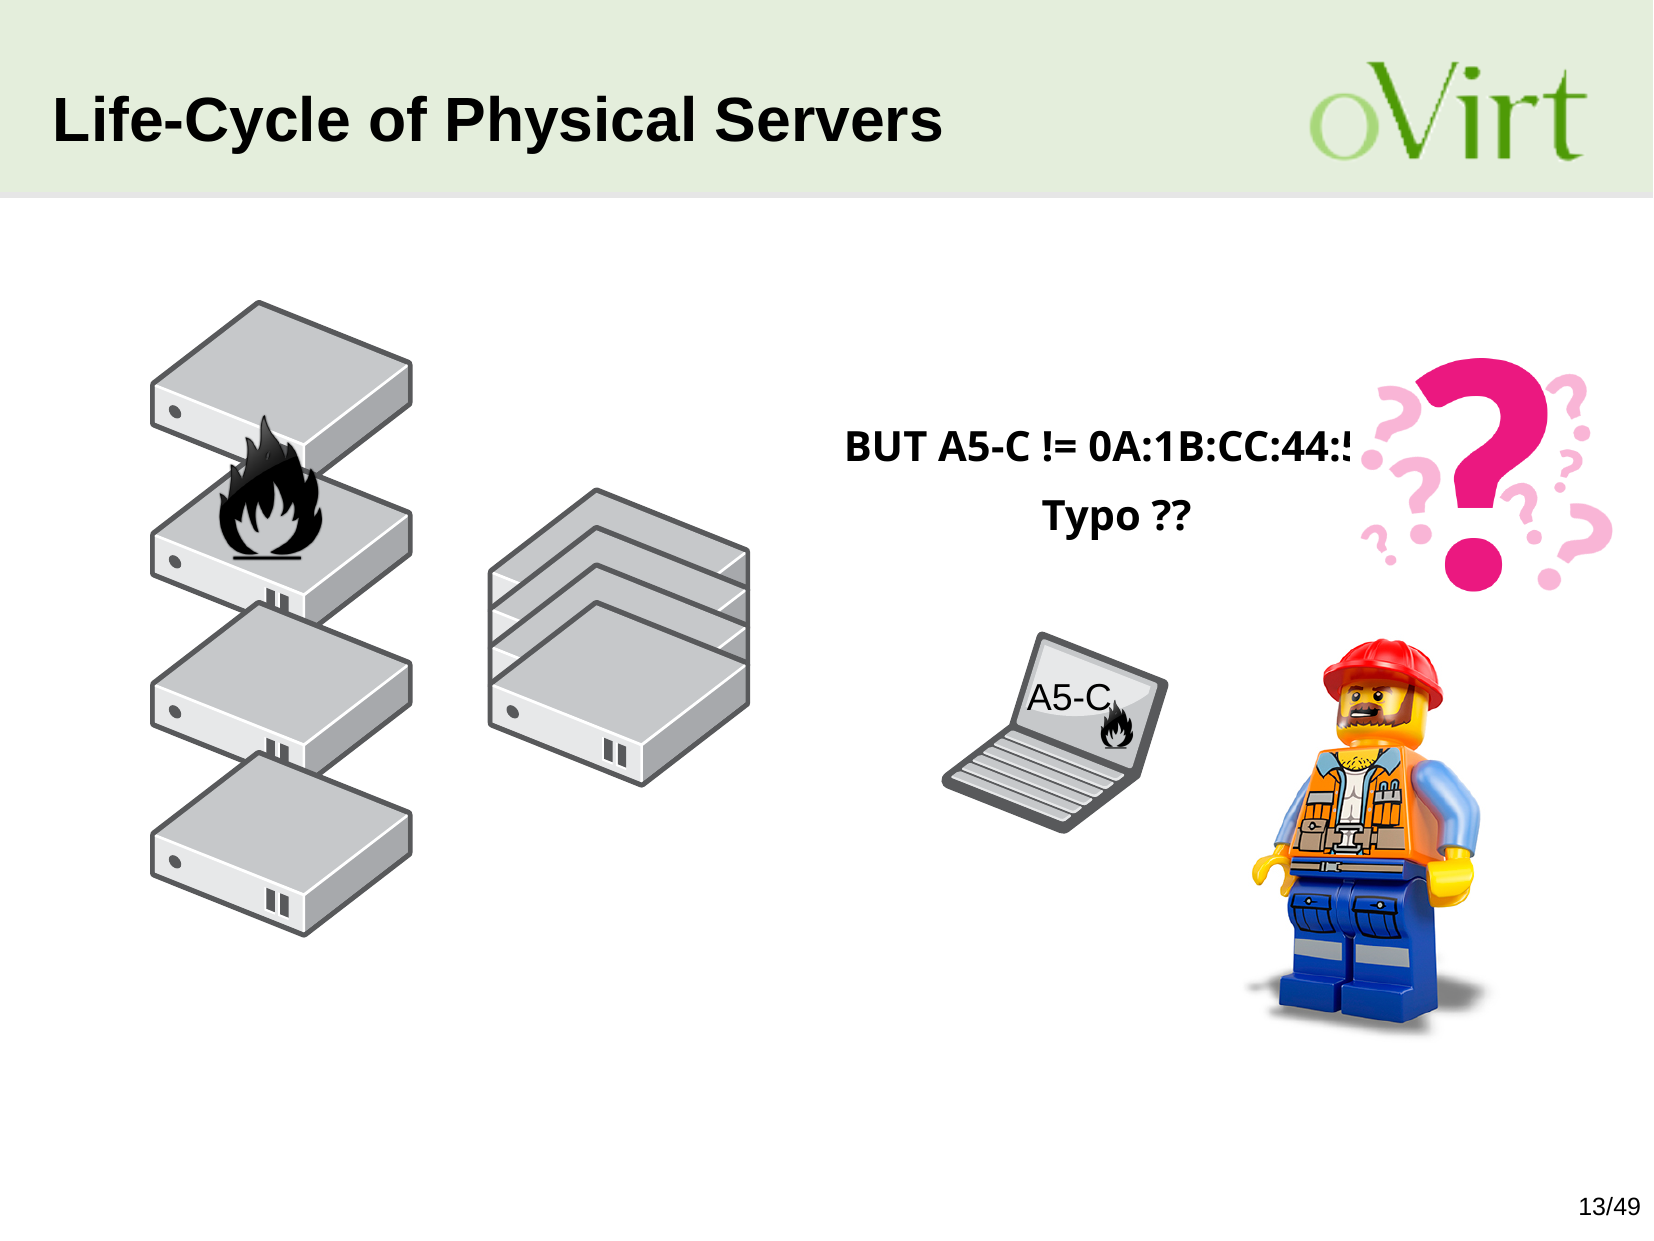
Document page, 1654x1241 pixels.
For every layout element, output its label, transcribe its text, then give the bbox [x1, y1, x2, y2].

picture [150, 300, 413, 938]
picture [941, 683, 1169, 834]
picture [1203, 627, 1538, 1051]
text_box A5-C [1012, 669, 1128, 726]
picture [487, 487, 751, 788]
title Life-Cycle of Physical Servers [52, 14, 1330, 154]
picture [1289, 36, 1613, 181]
text_box BUT A5-C != 0A:1B:CC:44:55 Typo ?? [808, 412, 1426, 683]
picture [1350, 347, 1613, 601]
